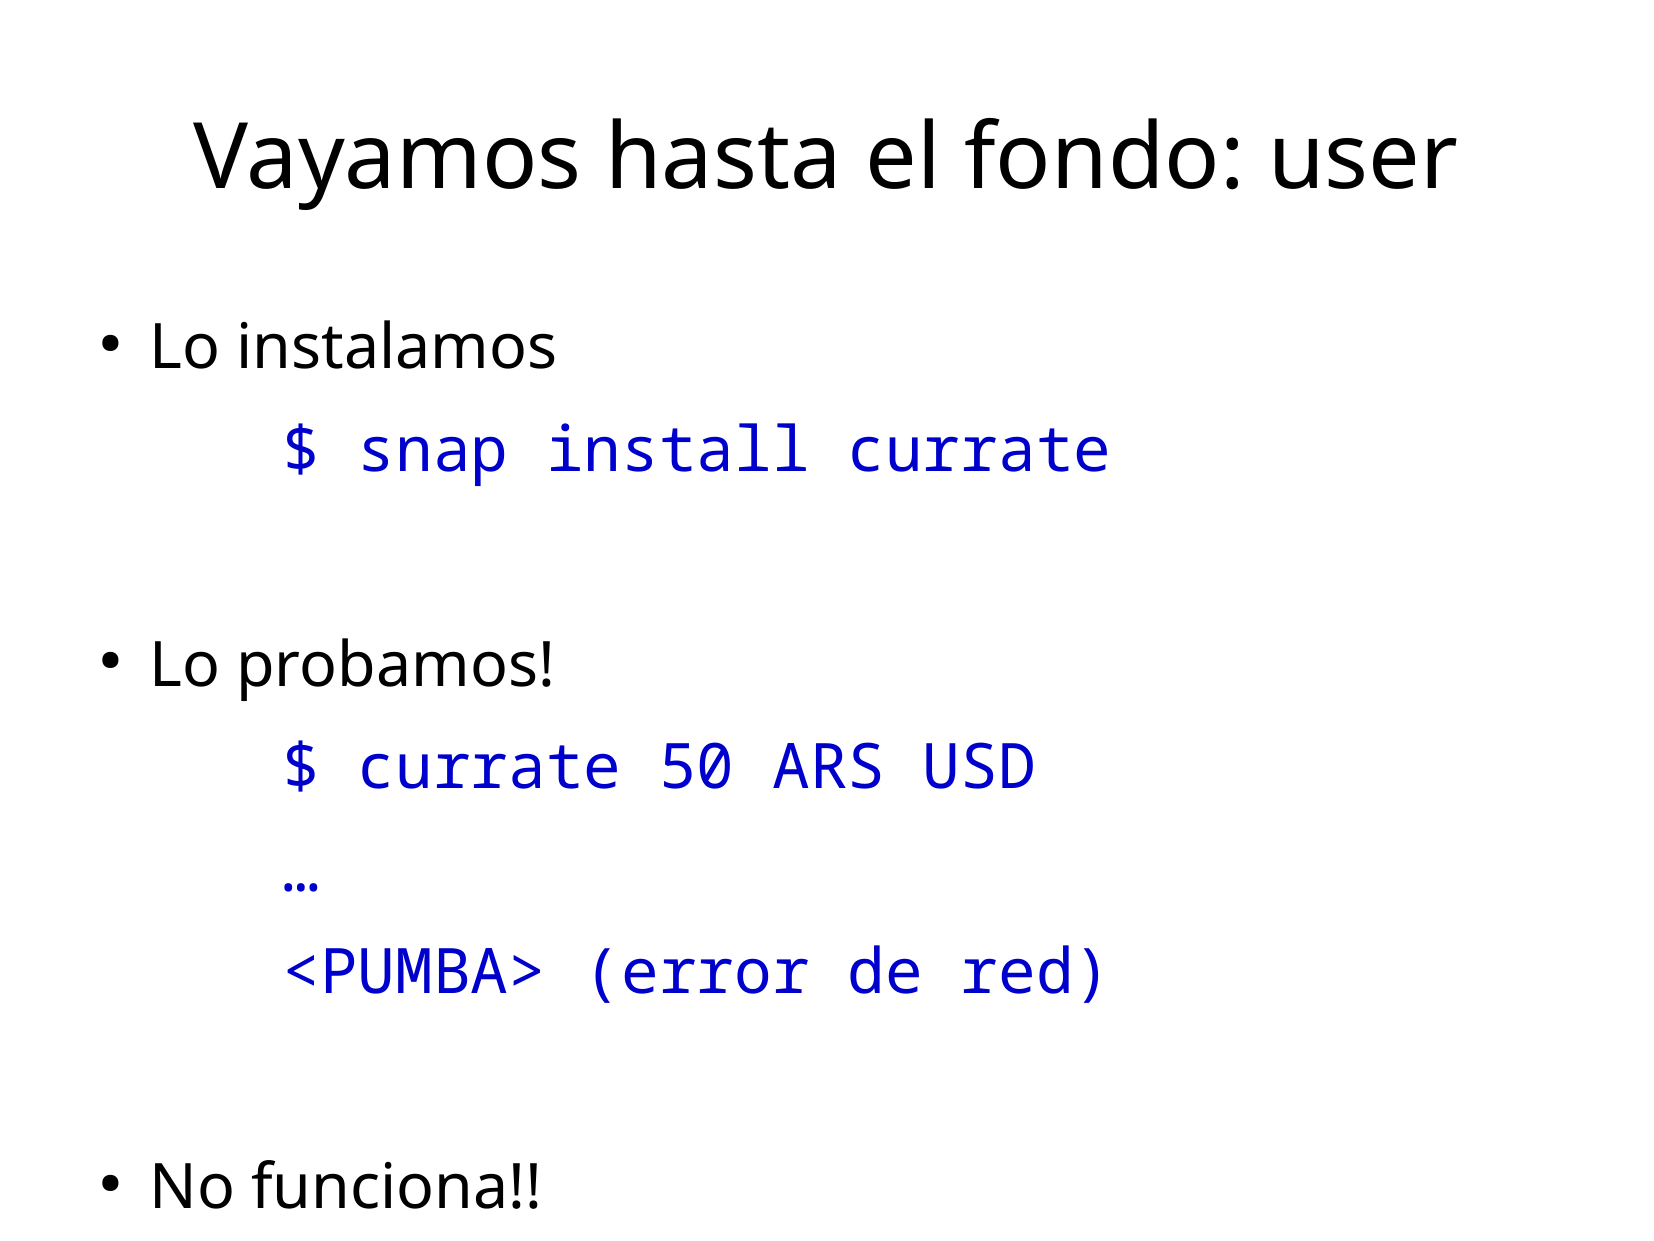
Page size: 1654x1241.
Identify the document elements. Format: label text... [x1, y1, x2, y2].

title Vayamos hasta el fondo: user [82, 49, 1571, 257]
list Lo instalamos $ snap install currate Lo probamos! $ currate 50 ARS USD … <PUMBA> (error de red) No funciona!! [82, 302, 1571, 1229]
